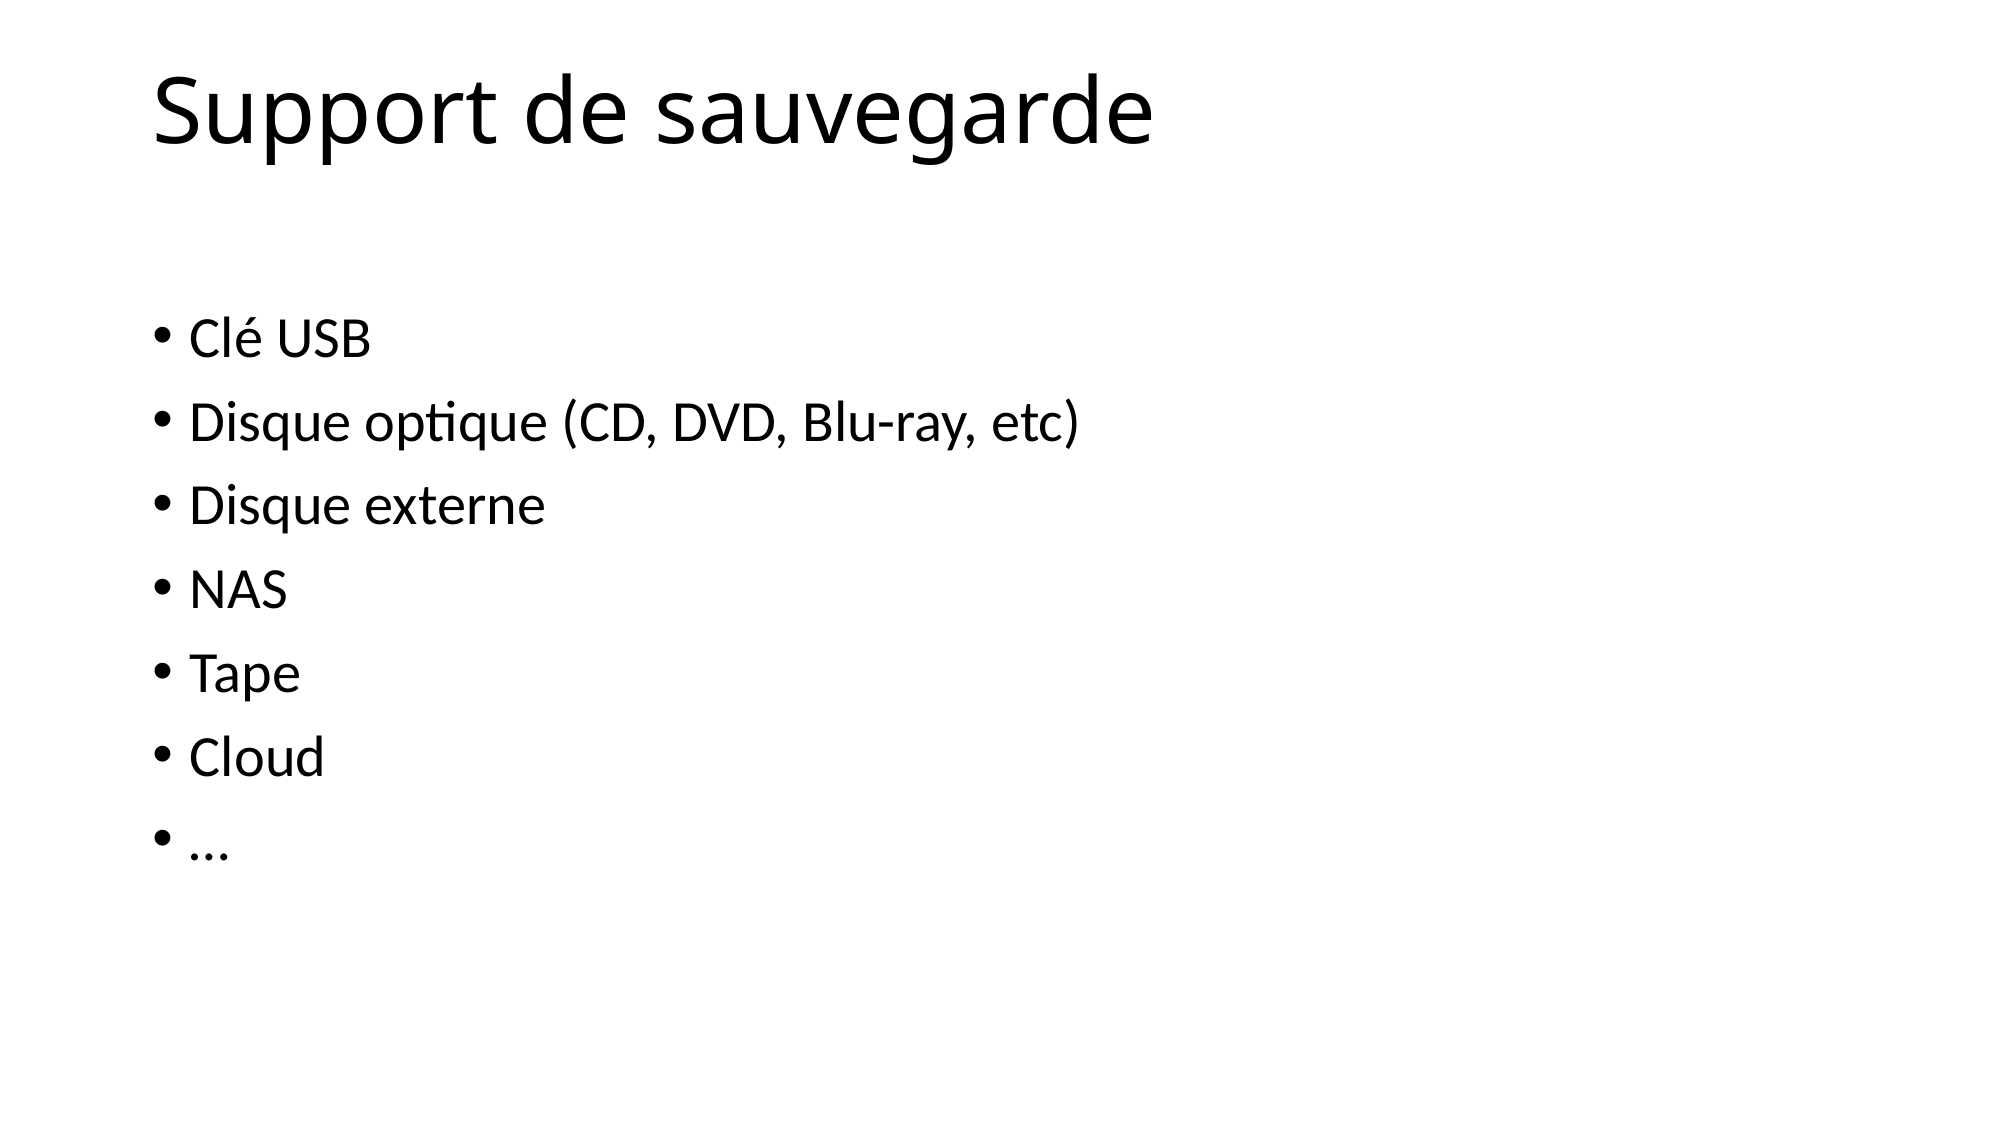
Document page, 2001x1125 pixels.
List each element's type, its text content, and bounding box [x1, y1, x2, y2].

title Support de sauvegarde [137, 59, 1863, 278]
list Clé USB Disque optique (CD, DVD, Blu-ray, etc) Disque externe NAS Tape Cloud … [137, 299, 1863, 1014]
